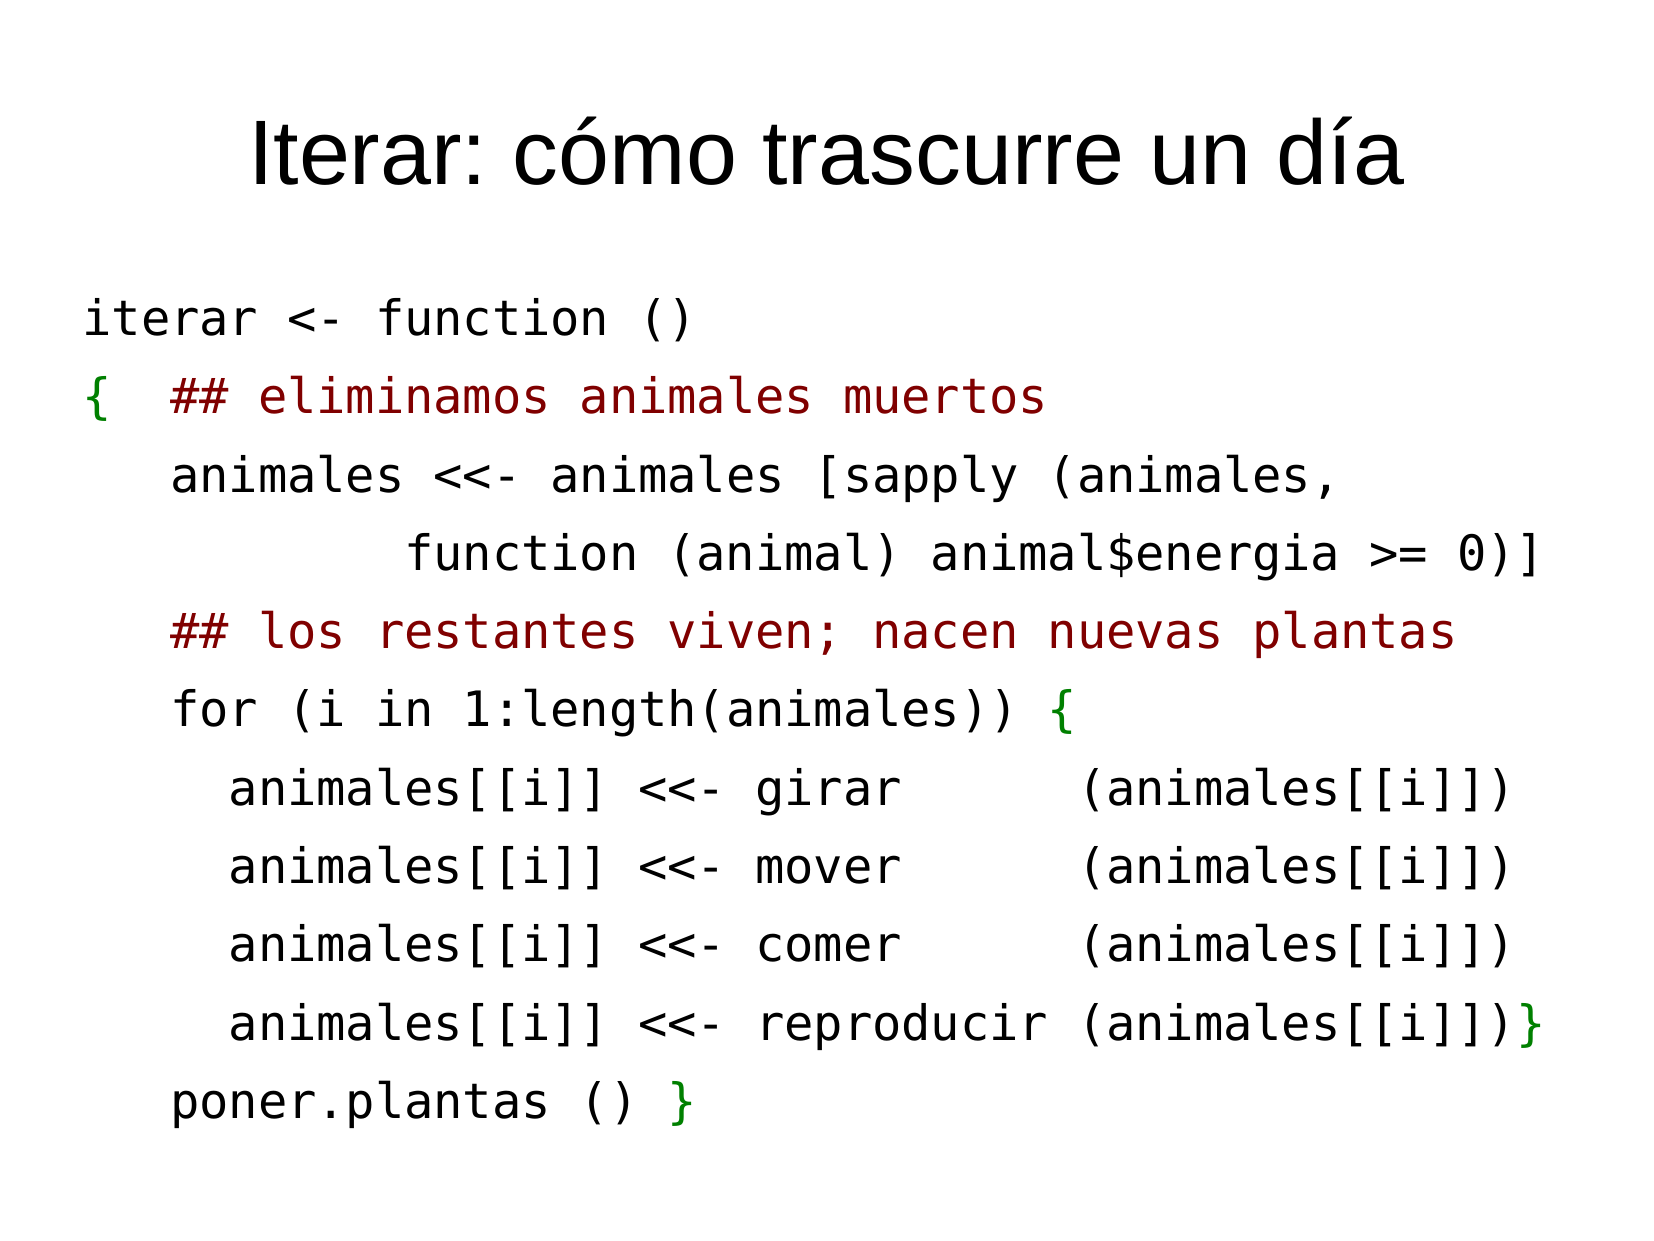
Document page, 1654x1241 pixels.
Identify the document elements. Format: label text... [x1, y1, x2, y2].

title Iterar: cómo trascurre un día [82, 49, 1571, 257]
list iterar <- function () { ## eliminamos animales muertos animales <<- animales [sapply (animales, function (animal) animal$energia >= 0)] ## los restantes viven; nacen nuevas plantas for (i in 1:length(animales)) { animales[[i]] <<- girar (animales[[i]]) animales[[i]] <<- mover (animales[[i]]) animales[[i]] <<- comer (animales[[i]]) animales[[i]] <<- reproducir (animales[[i]])} poner.plantas () } [82, 290, 1571, 1205]
